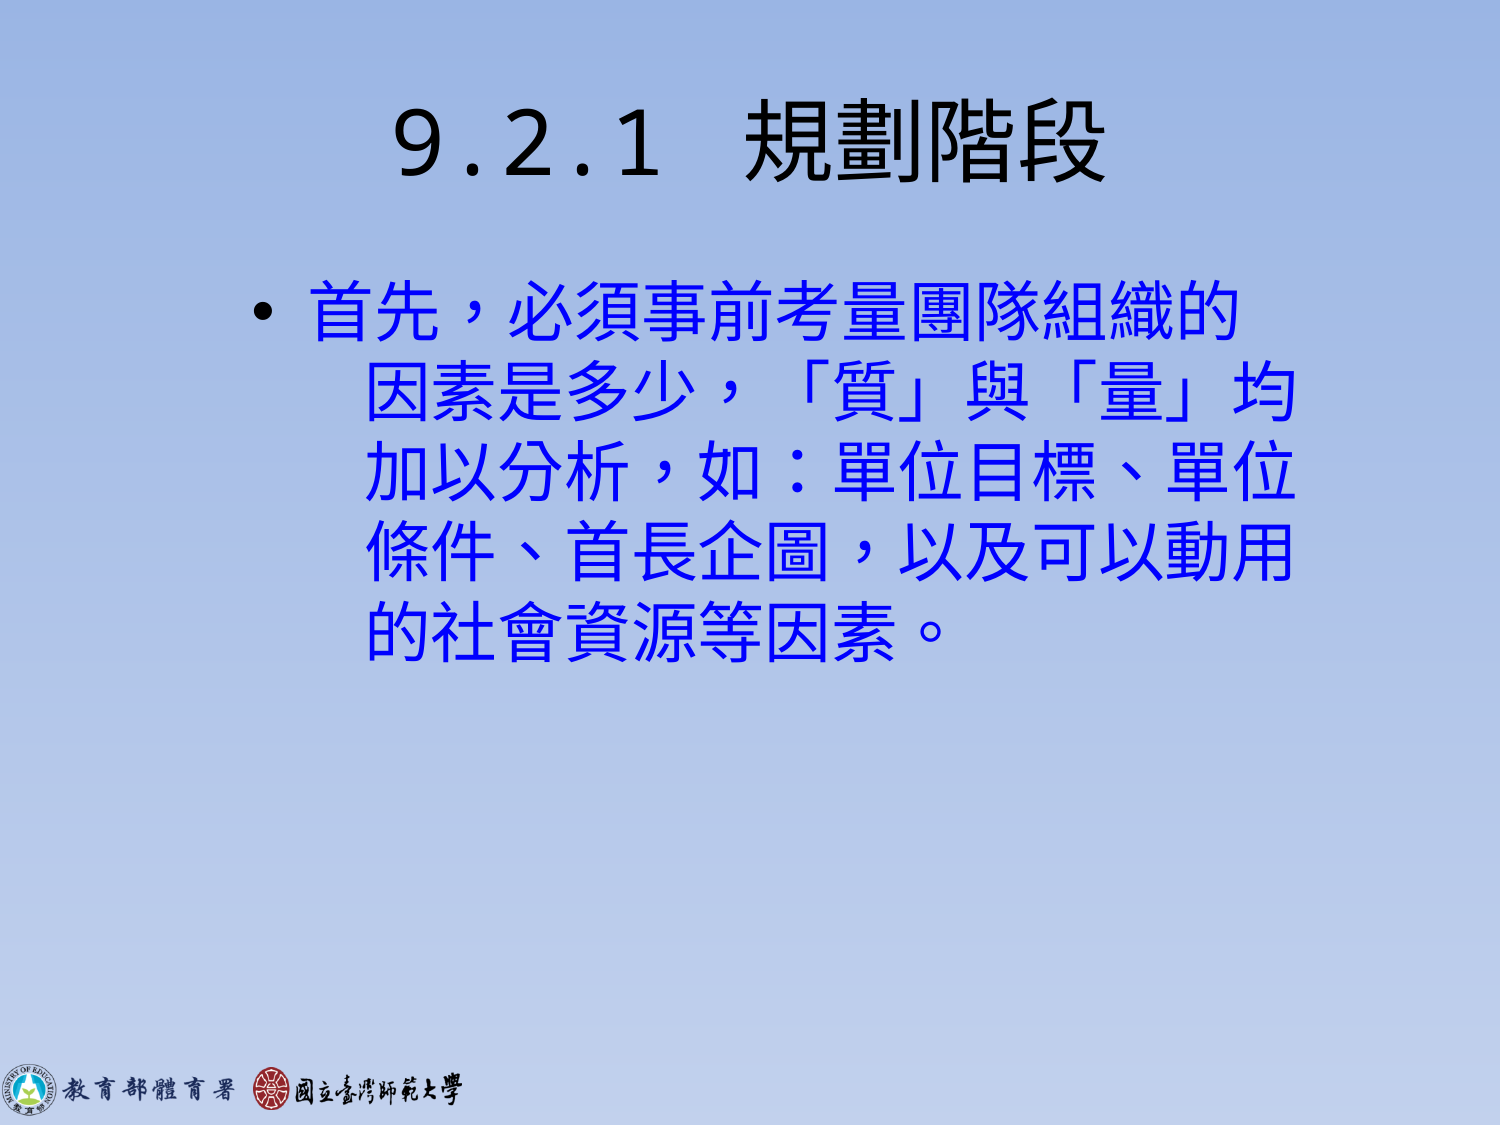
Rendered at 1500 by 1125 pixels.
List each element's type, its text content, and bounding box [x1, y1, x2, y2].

list 首先，必須事前考量團隊組織的因素是多少，「質」與「量」均加以分析，如：單位目標、單位條件、首長企圖，以及可以動用的社會資源等因素。 [236, 262, 1314, 860]
title 9.2.1 規劃階段 [75, 45, 1426, 233]
